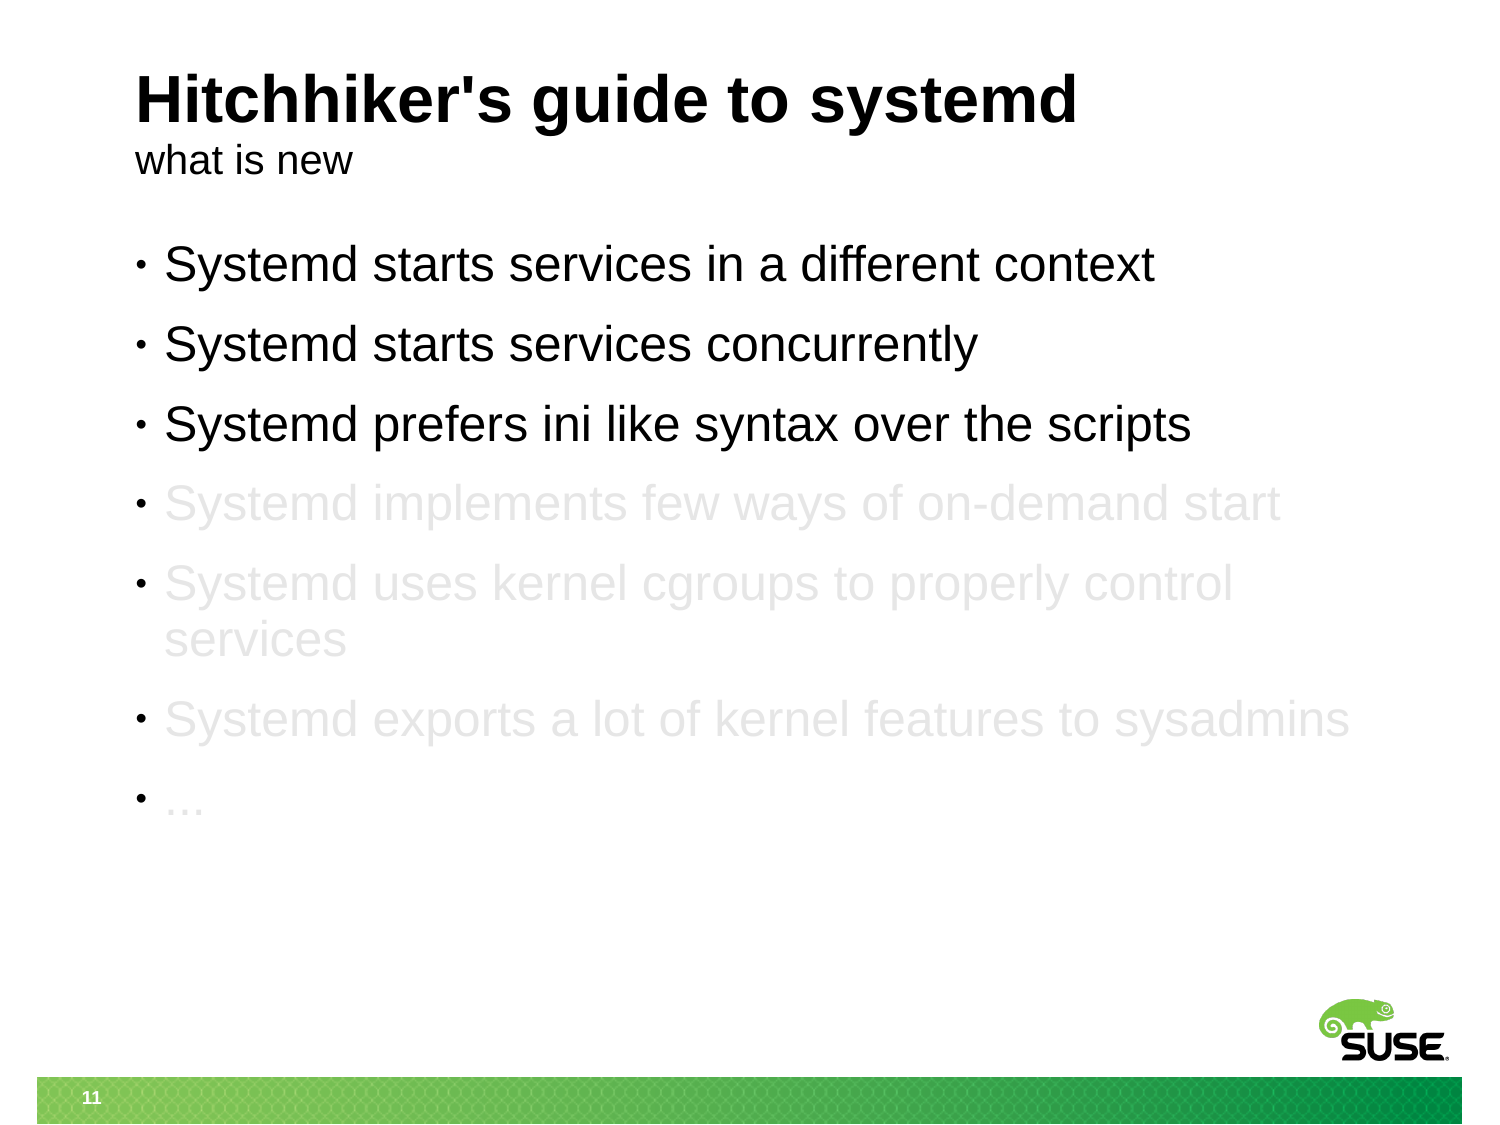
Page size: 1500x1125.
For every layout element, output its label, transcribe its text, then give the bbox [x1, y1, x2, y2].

picture [1319, 999, 1449, 1061]
picture [37, 1077, 1462, 1124]
title Hitchhiker's guide to systemd what is new [135, 41, 1372, 204]
list Systemd starts services in a different context Systemd starts services concurrently Systemd prefers ini like syntax over the scripts Systemd implements few ways of on-demand start Systemd uses kernel cgroups to properly control services Systemd exports a lot of kernel features to sysadmins ... [135, 236, 1372, 979]
